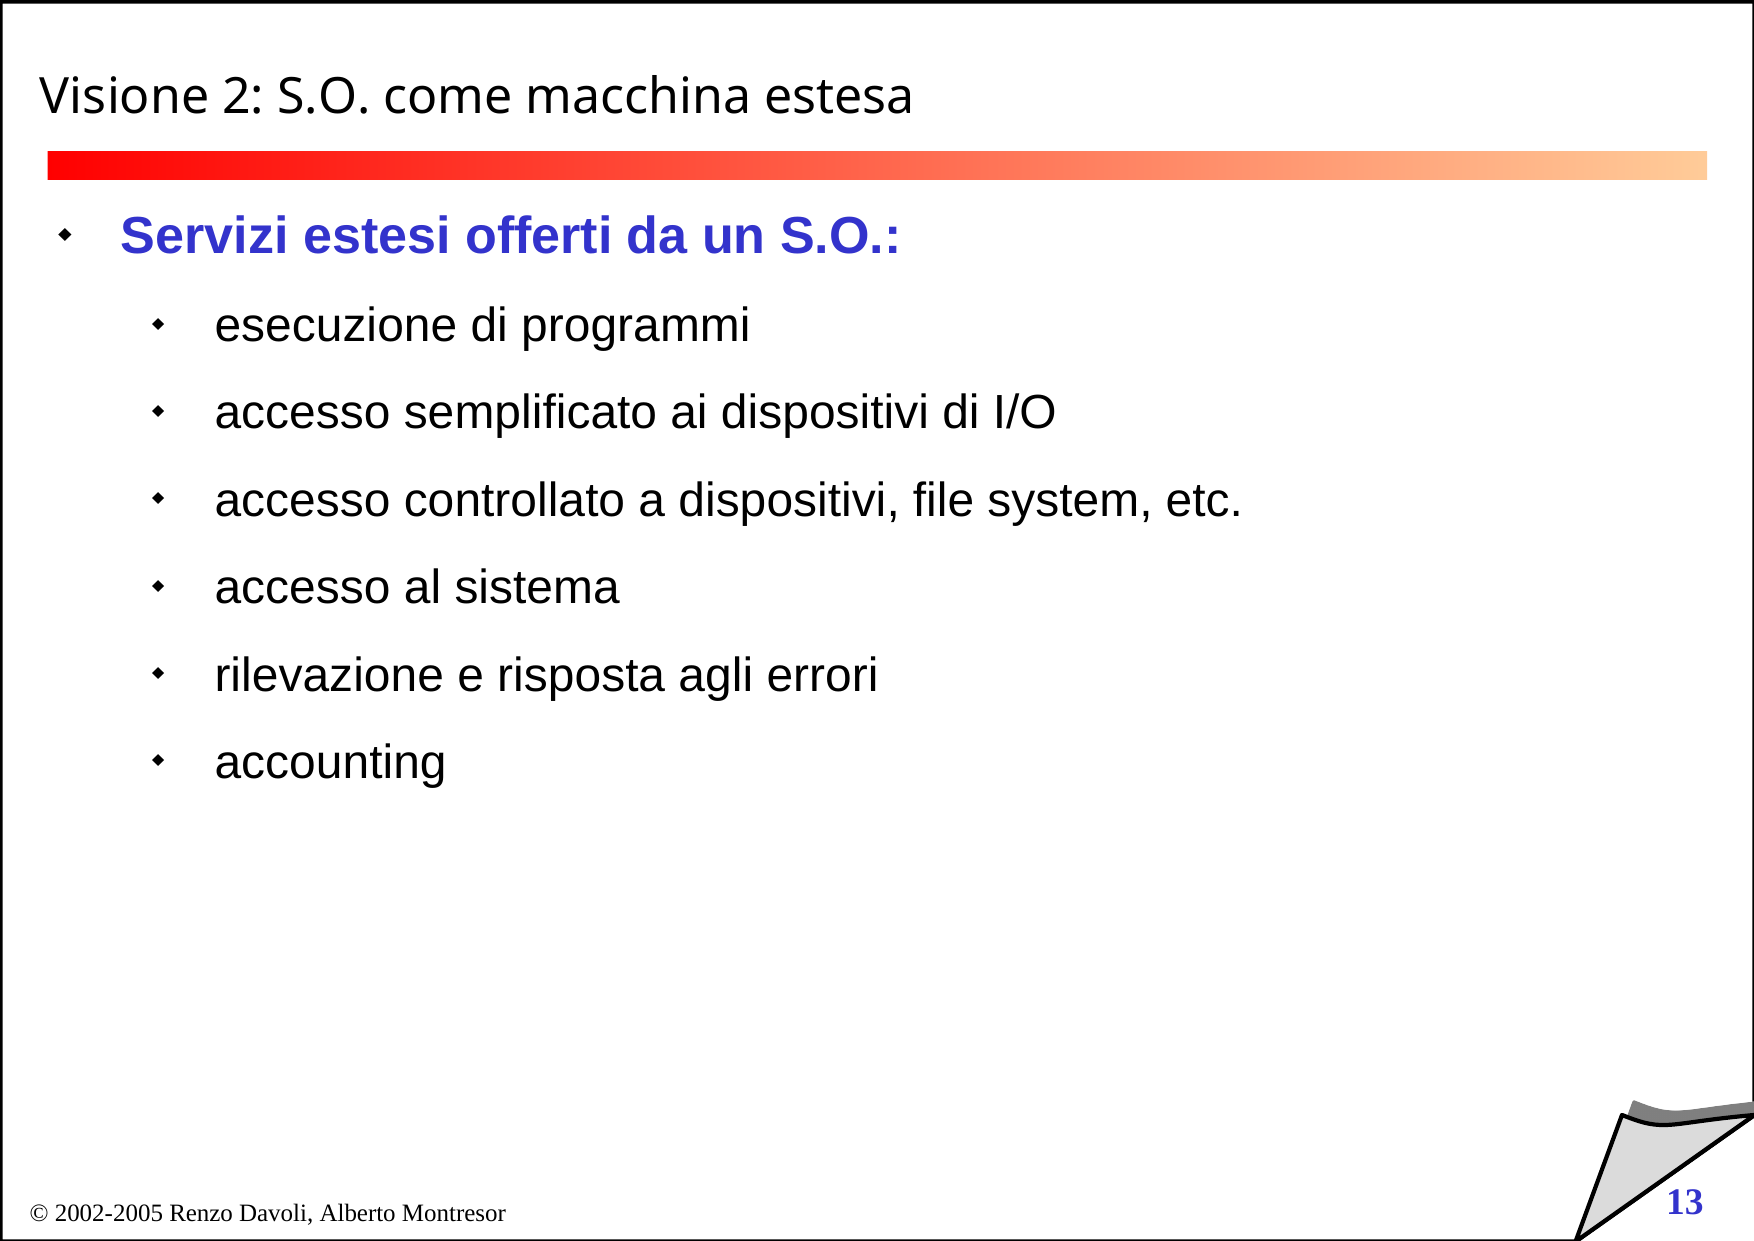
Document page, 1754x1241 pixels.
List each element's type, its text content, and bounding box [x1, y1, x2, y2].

title Visione 2: S.O. come macchina estesa [40, 49, 1713, 144]
list Servizi estesi offerti da un S.O.: esecuzione di programmi accesso semplificato ai dispositivi di I/O accesso controllato a dispositivi, file system, etc. accesso al sistema rilevazione e risposta agli errori accounting [58, 206, 1696, 856]
